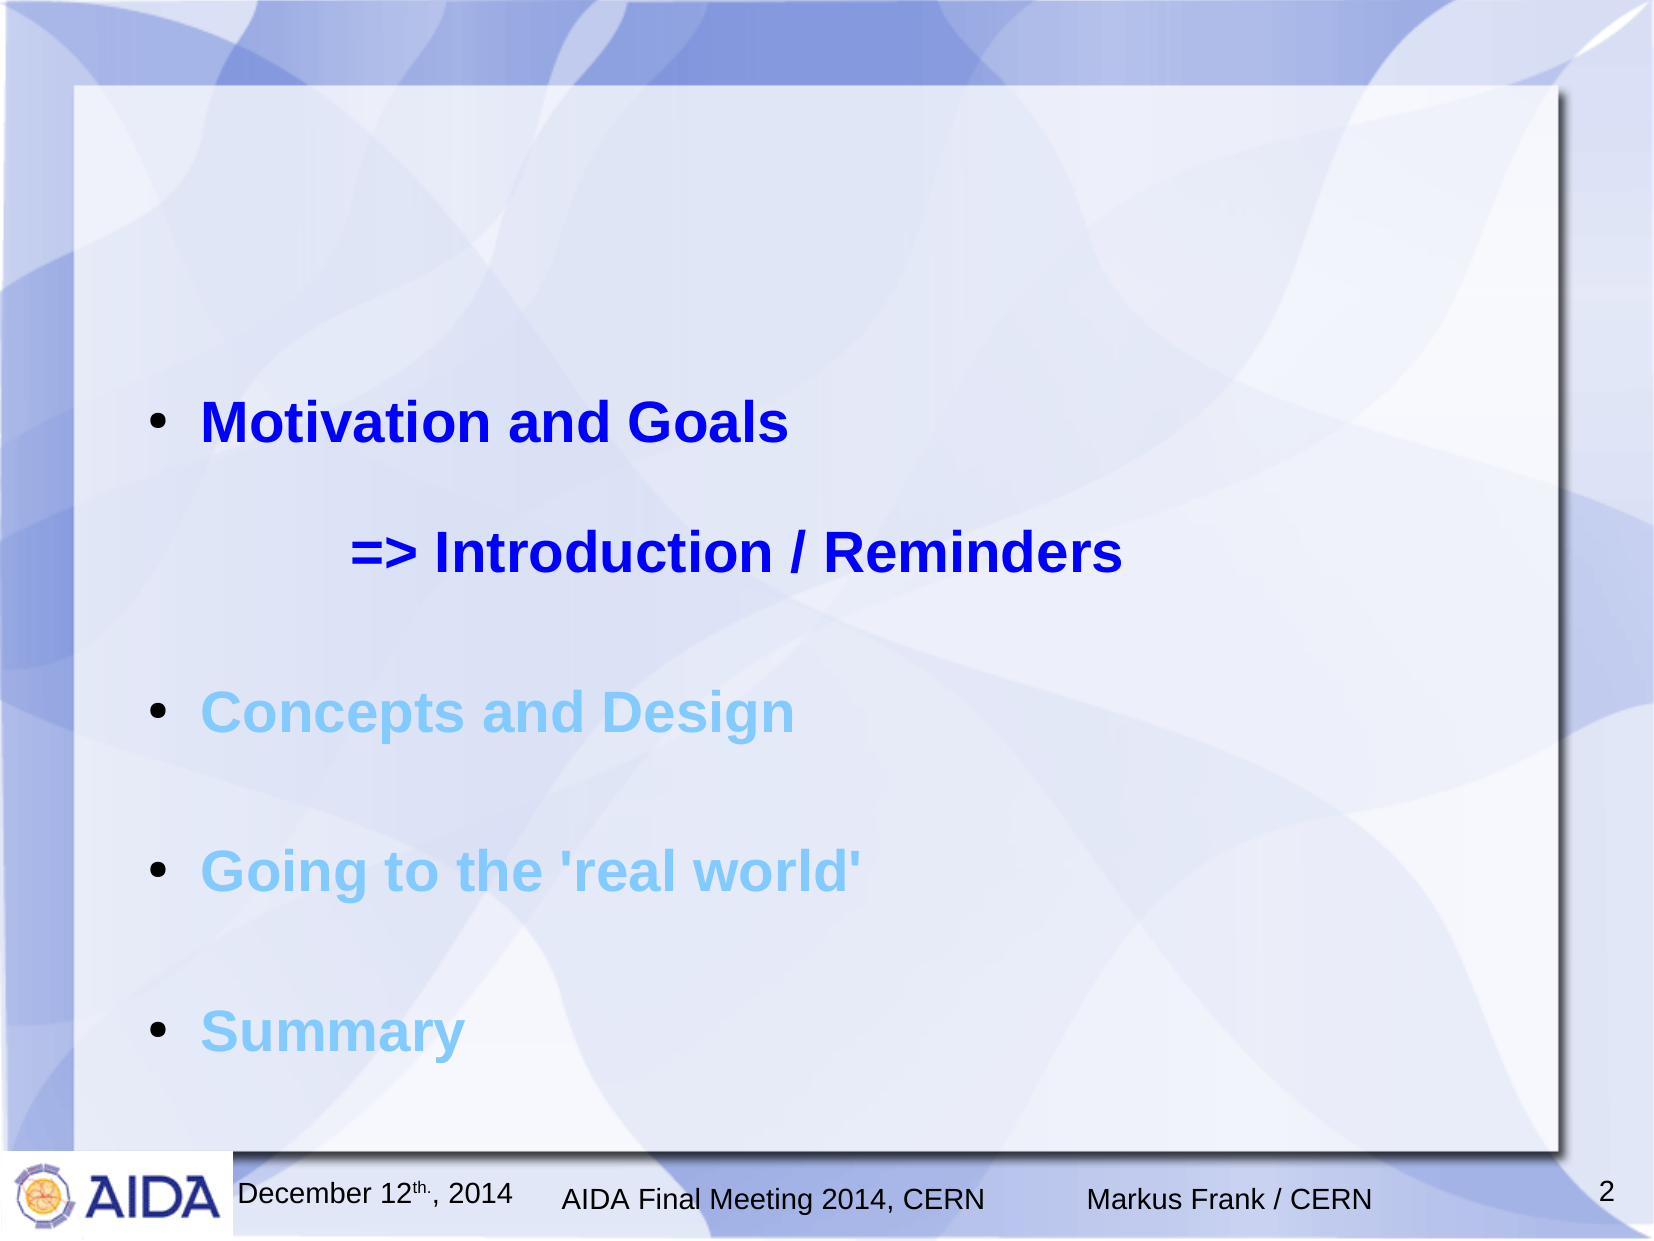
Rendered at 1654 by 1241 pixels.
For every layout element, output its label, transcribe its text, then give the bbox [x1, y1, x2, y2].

picture [0, 0, 1654, 1241]
list Motivation and Goals => Introduction / Reminders Concepts and Design Going to the 'real world' Summary [129, 324, 1489, 1045]
